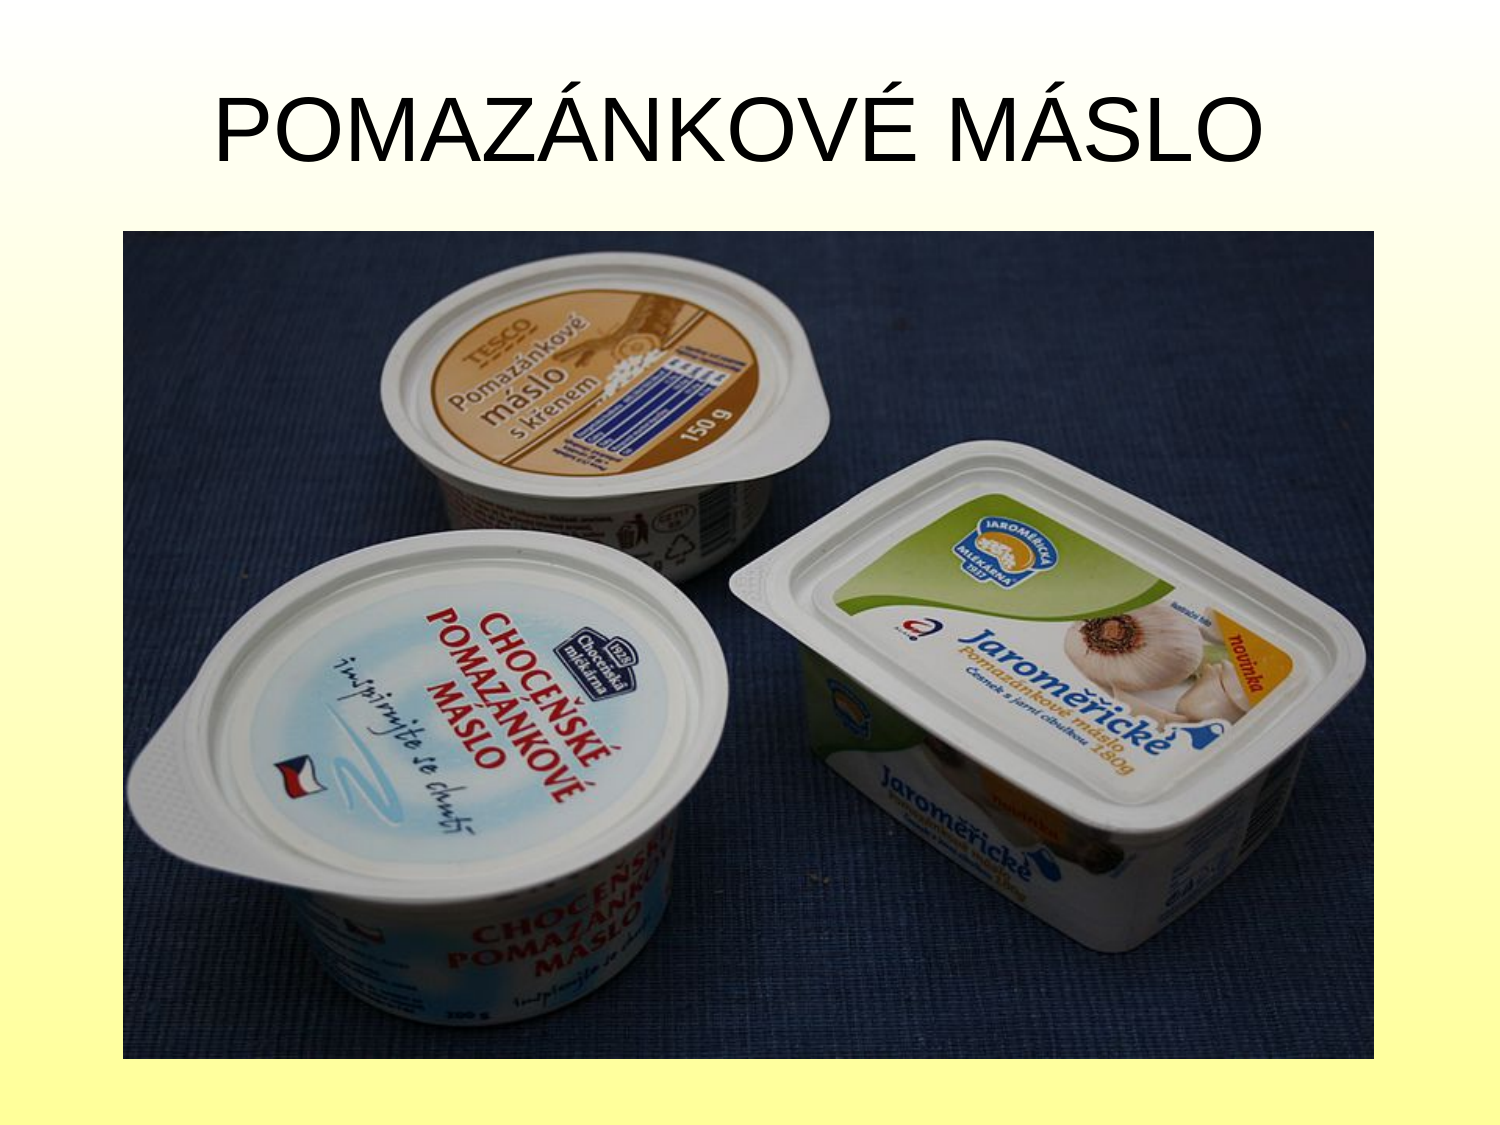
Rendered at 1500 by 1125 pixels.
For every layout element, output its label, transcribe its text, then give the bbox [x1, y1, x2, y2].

picture [123, 231, 1374, 1059]
title POMAZÁNKOVÉ MÁSLO [64, 30, 1415, 219]
